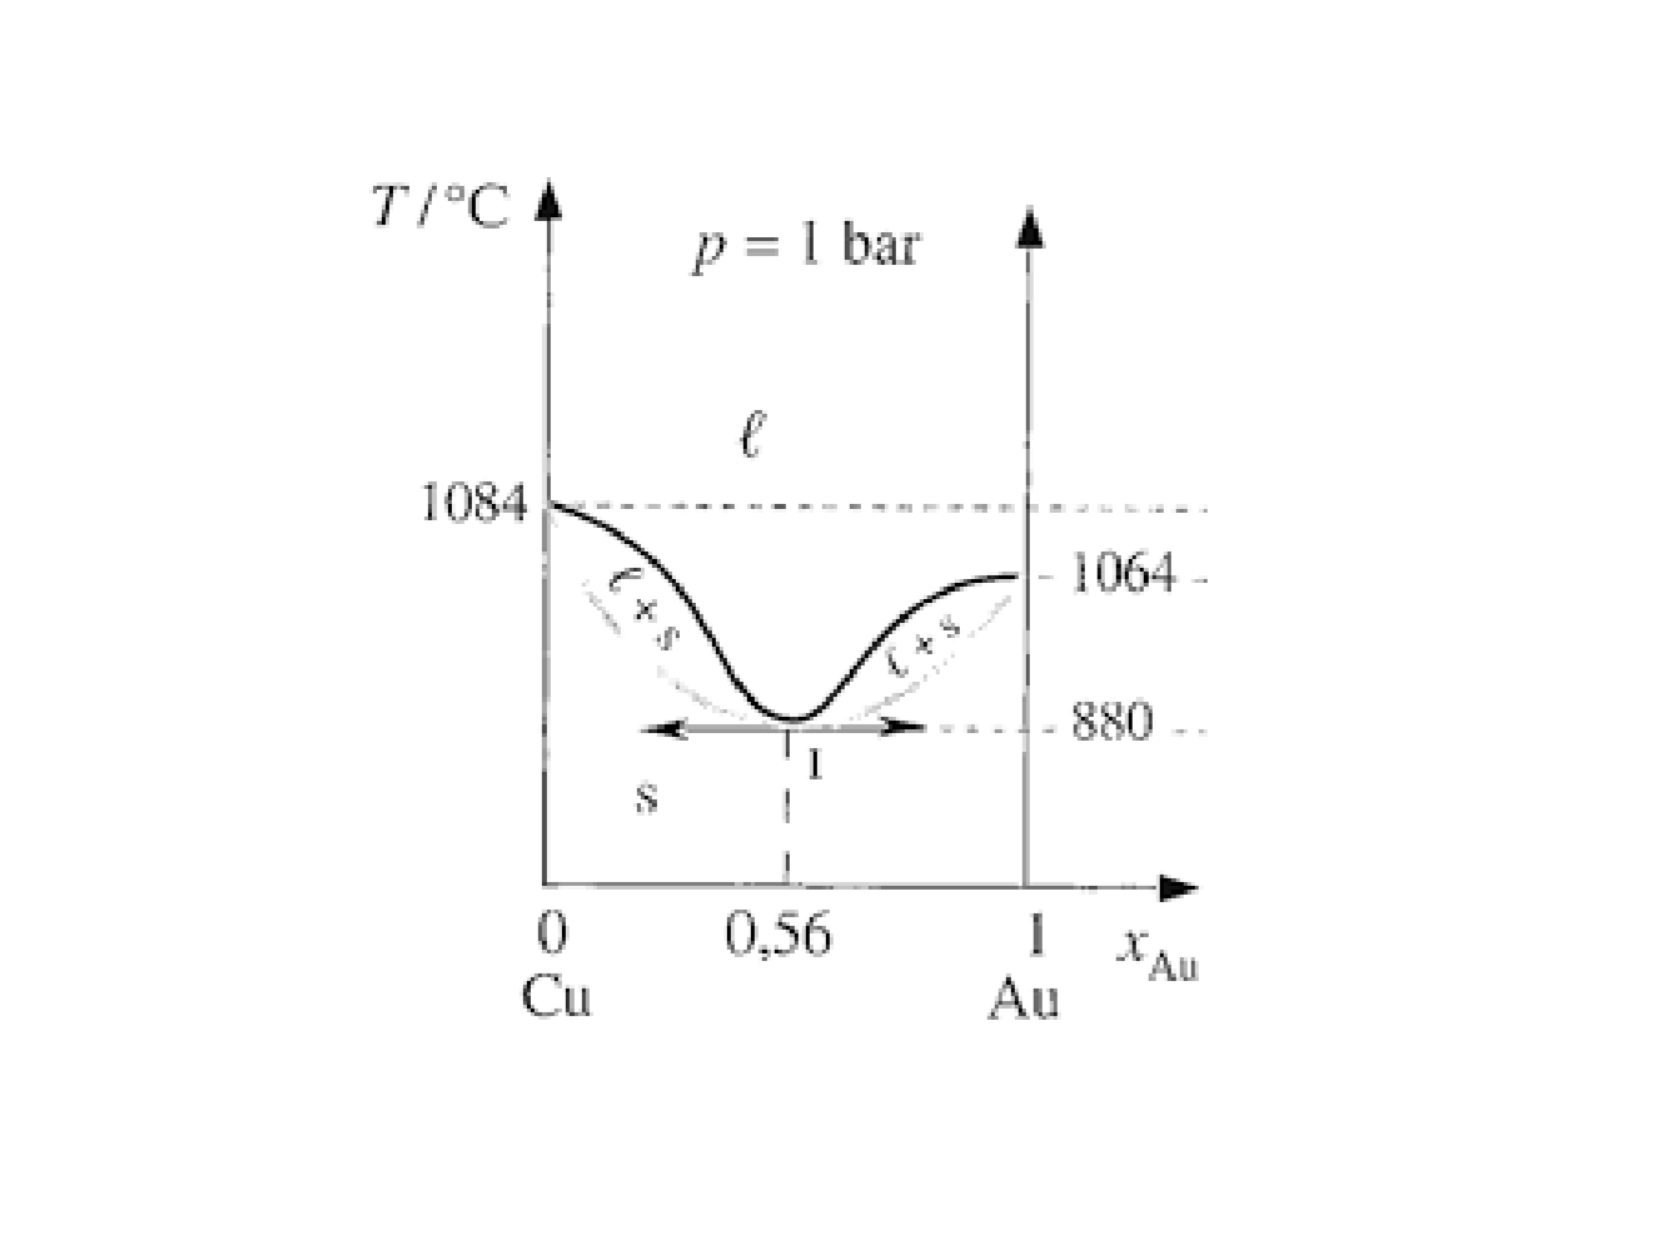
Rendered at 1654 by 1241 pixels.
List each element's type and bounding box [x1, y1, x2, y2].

picture [362, 161, 1229, 1040]
